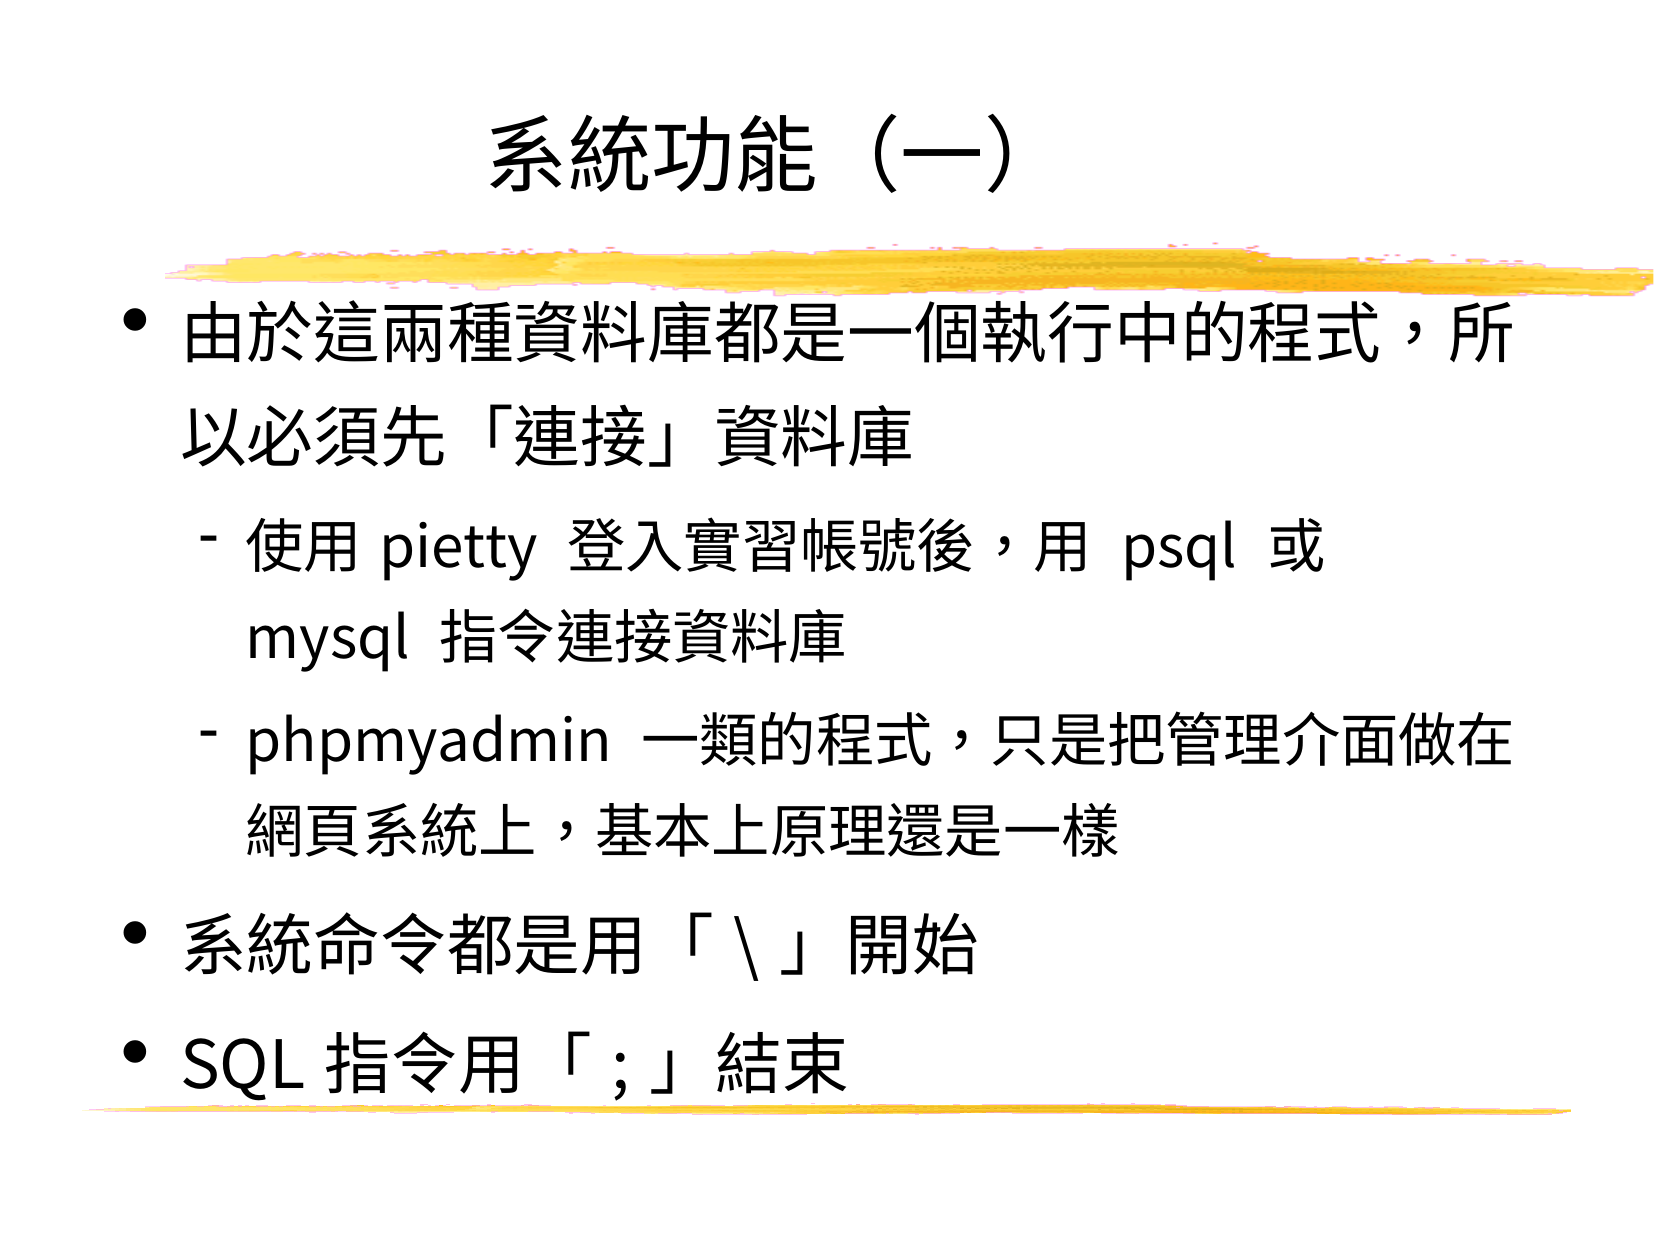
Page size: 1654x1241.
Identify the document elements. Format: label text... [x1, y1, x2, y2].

title 系統功能（一） [73, 39, 1479, 249]
picture [165, 237, 1654, 308]
picture [82, 1102, 1571, 1117]
list 由於這兩種資料庫都是一個執行中的程式，所以必須先「連接」資料庫 使用pietty 登入實習帳號後，用 psql 或 mysql 指令連接資料庫 phpmyadmin 一類的程式，只是把管理介面做在網頁系統上，基本上原理還是一樣 系統命令都是用「\」開始 SQL指令用「;」結束 [124, 271, 1530, 1016]
